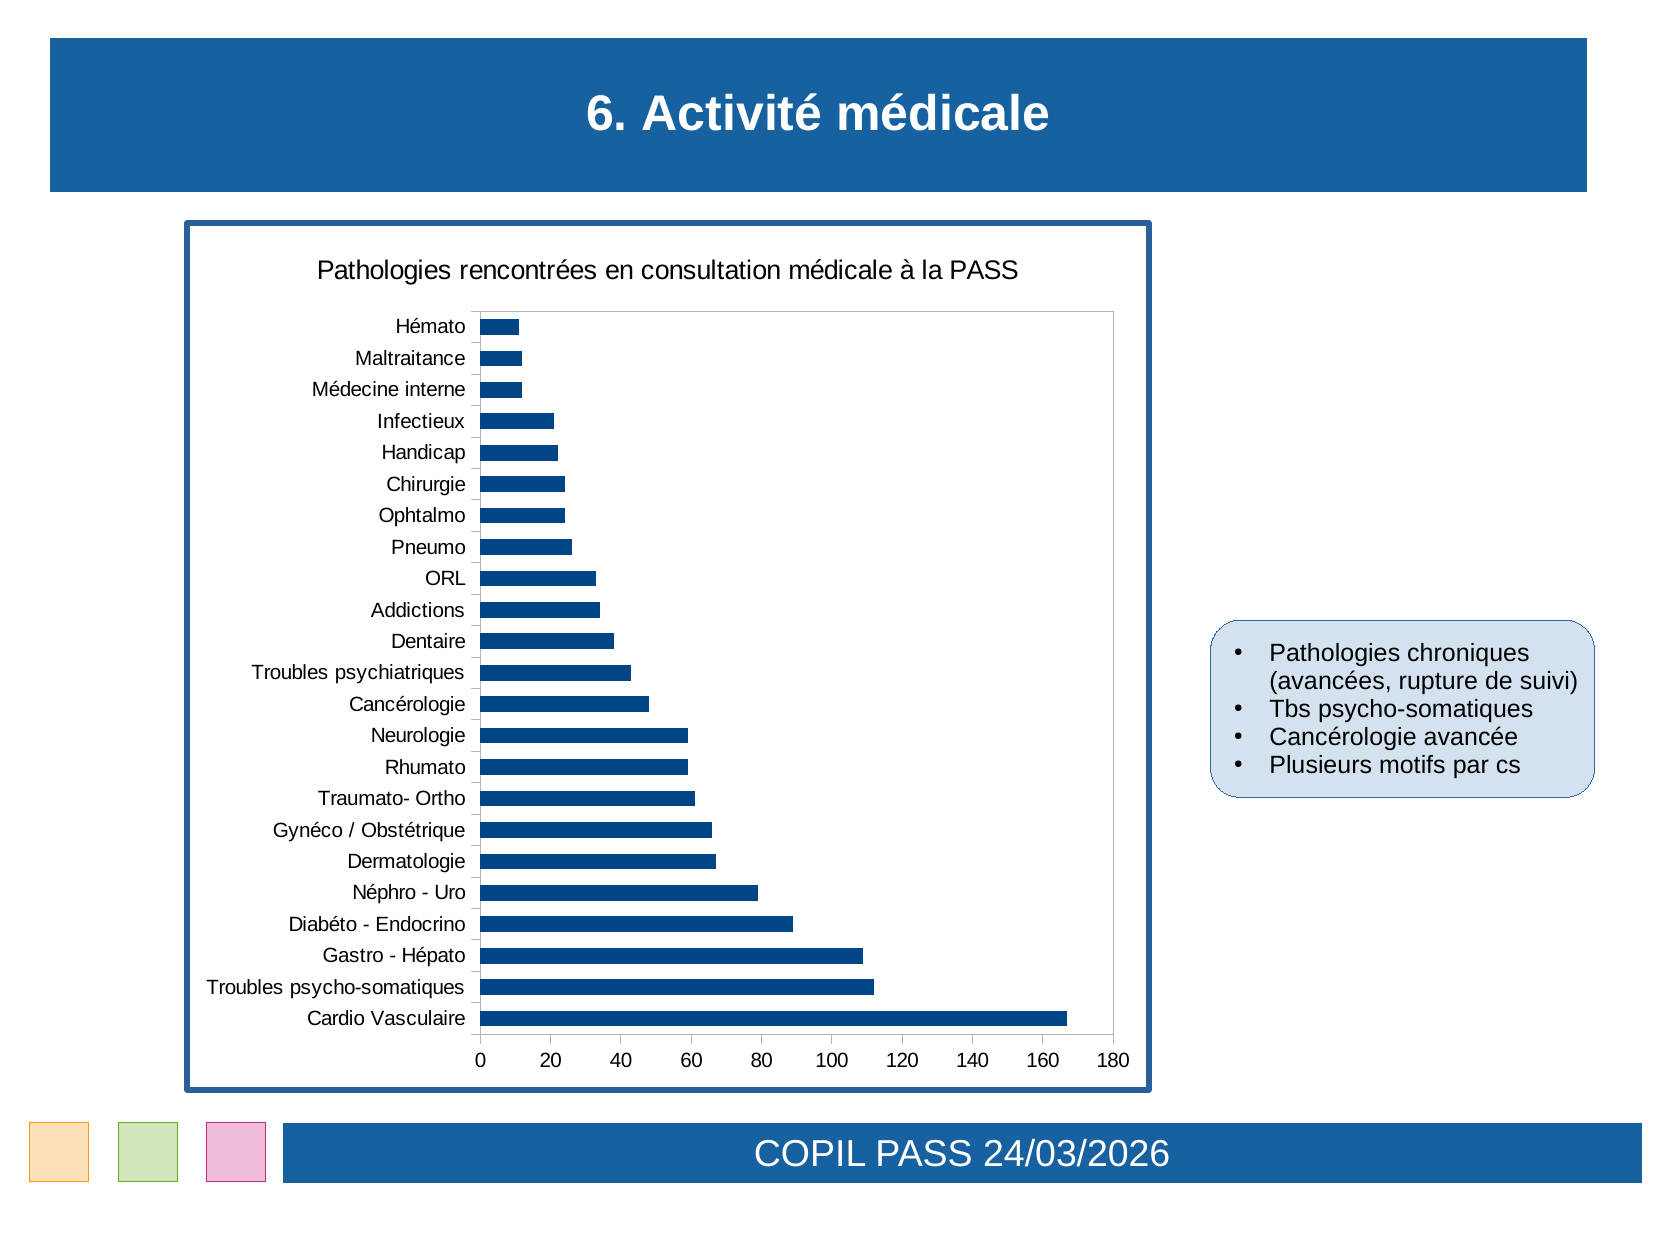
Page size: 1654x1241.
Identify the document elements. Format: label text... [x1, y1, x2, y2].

text_box [29, 1122, 89, 1182]
chart [184, 220, 1152, 1093]
title 6. Activité médicale [50, 44, 1587, 182]
text_box [206, 1122, 266, 1182]
text_box Pathologies chroniques (avancées, rupture de suivi) Tbs psycho-somatiques Cancérologie avancée Plusieurs motifs par cs [1210, 620, 1595, 798]
text_box [50, 38, 1587, 44]
text_box [118, 1122, 178, 1182]
text_box COPIL PASS 24/03/2026 [283, 1123, 1642, 1183]
text_box [50, 182, 1587, 192]
